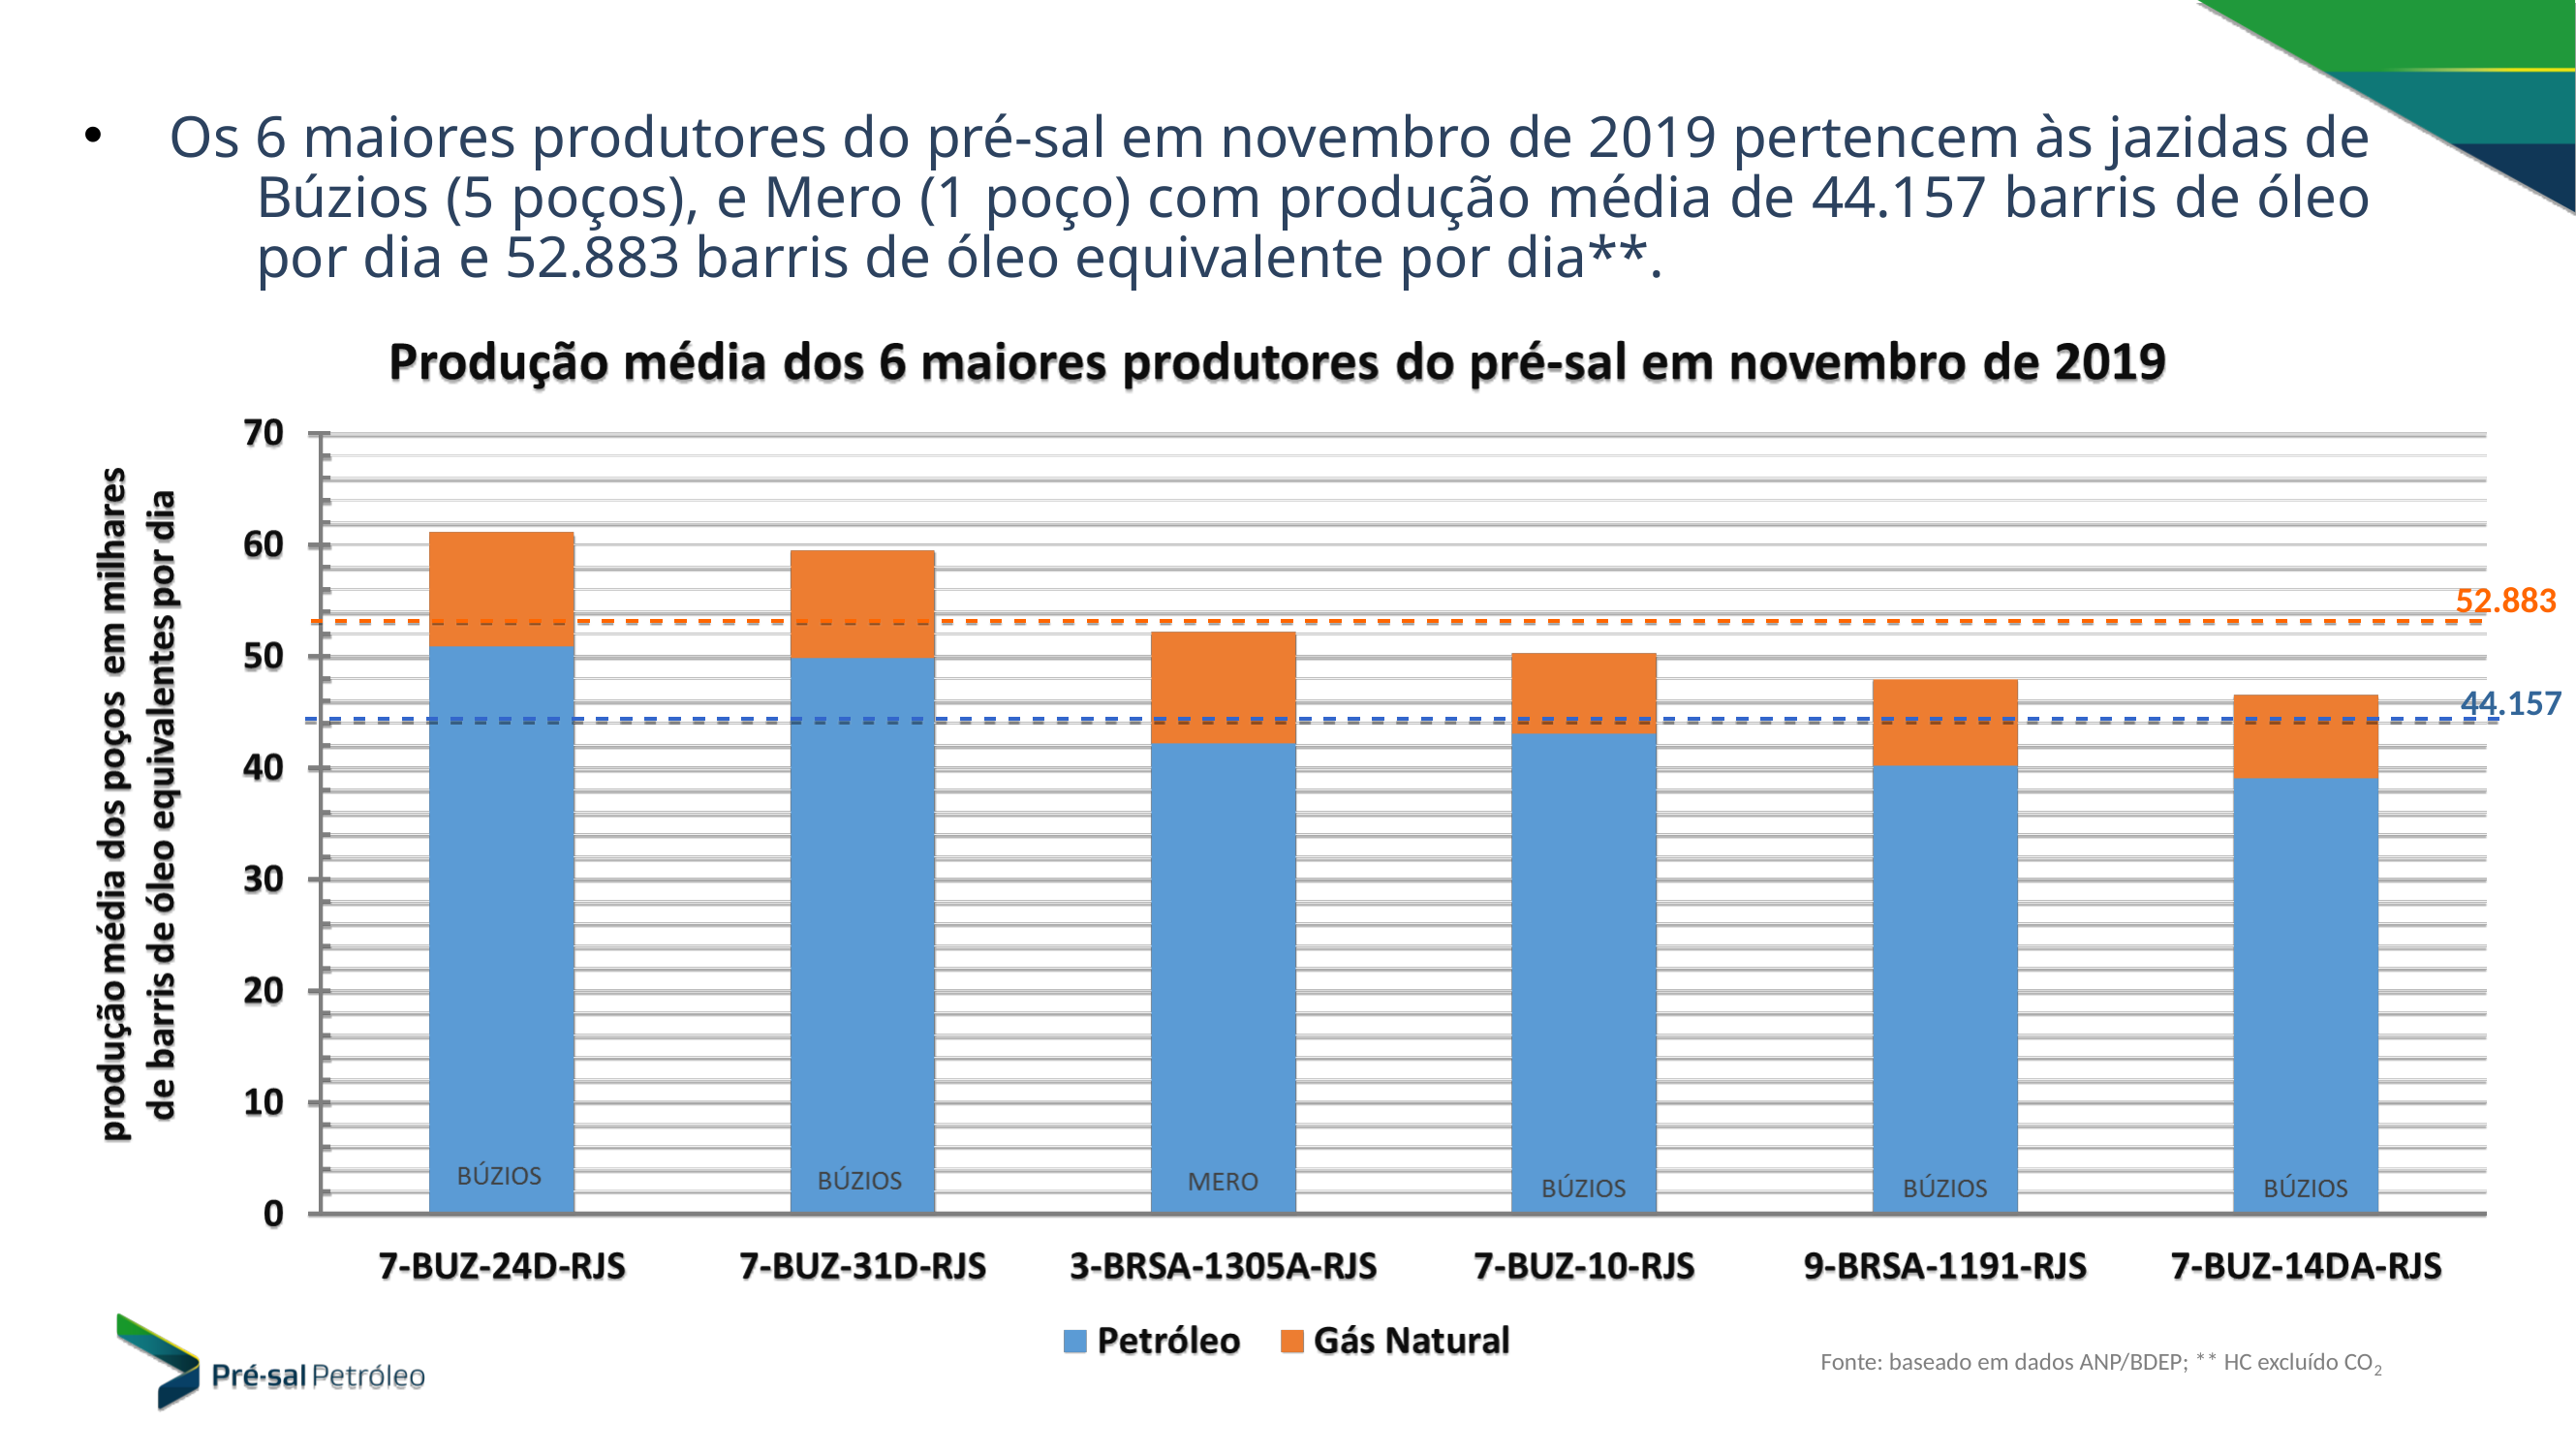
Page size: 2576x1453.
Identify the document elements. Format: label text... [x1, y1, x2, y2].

text_box Os 6 maiores produtores do pré-sal em novembro de 2019 pertencem às jazidas de Búzios (5 poços), e Mero (1 poço) com produção média de 44.157 barris de óleo por dia e 52.883 barris de óleo equivalente por dia**. [68, 100, 2387, 309]
text_box 44.157 [2445, 671, 2576, 731]
text_box 52.883 [2440, 569, 2576, 628]
picture [18, 309, 2536, 1397]
text_box Fonte: baseado em dados ANP/BDEP; ** HC excluído CO2 [1806, 1338, 2407, 1383]
